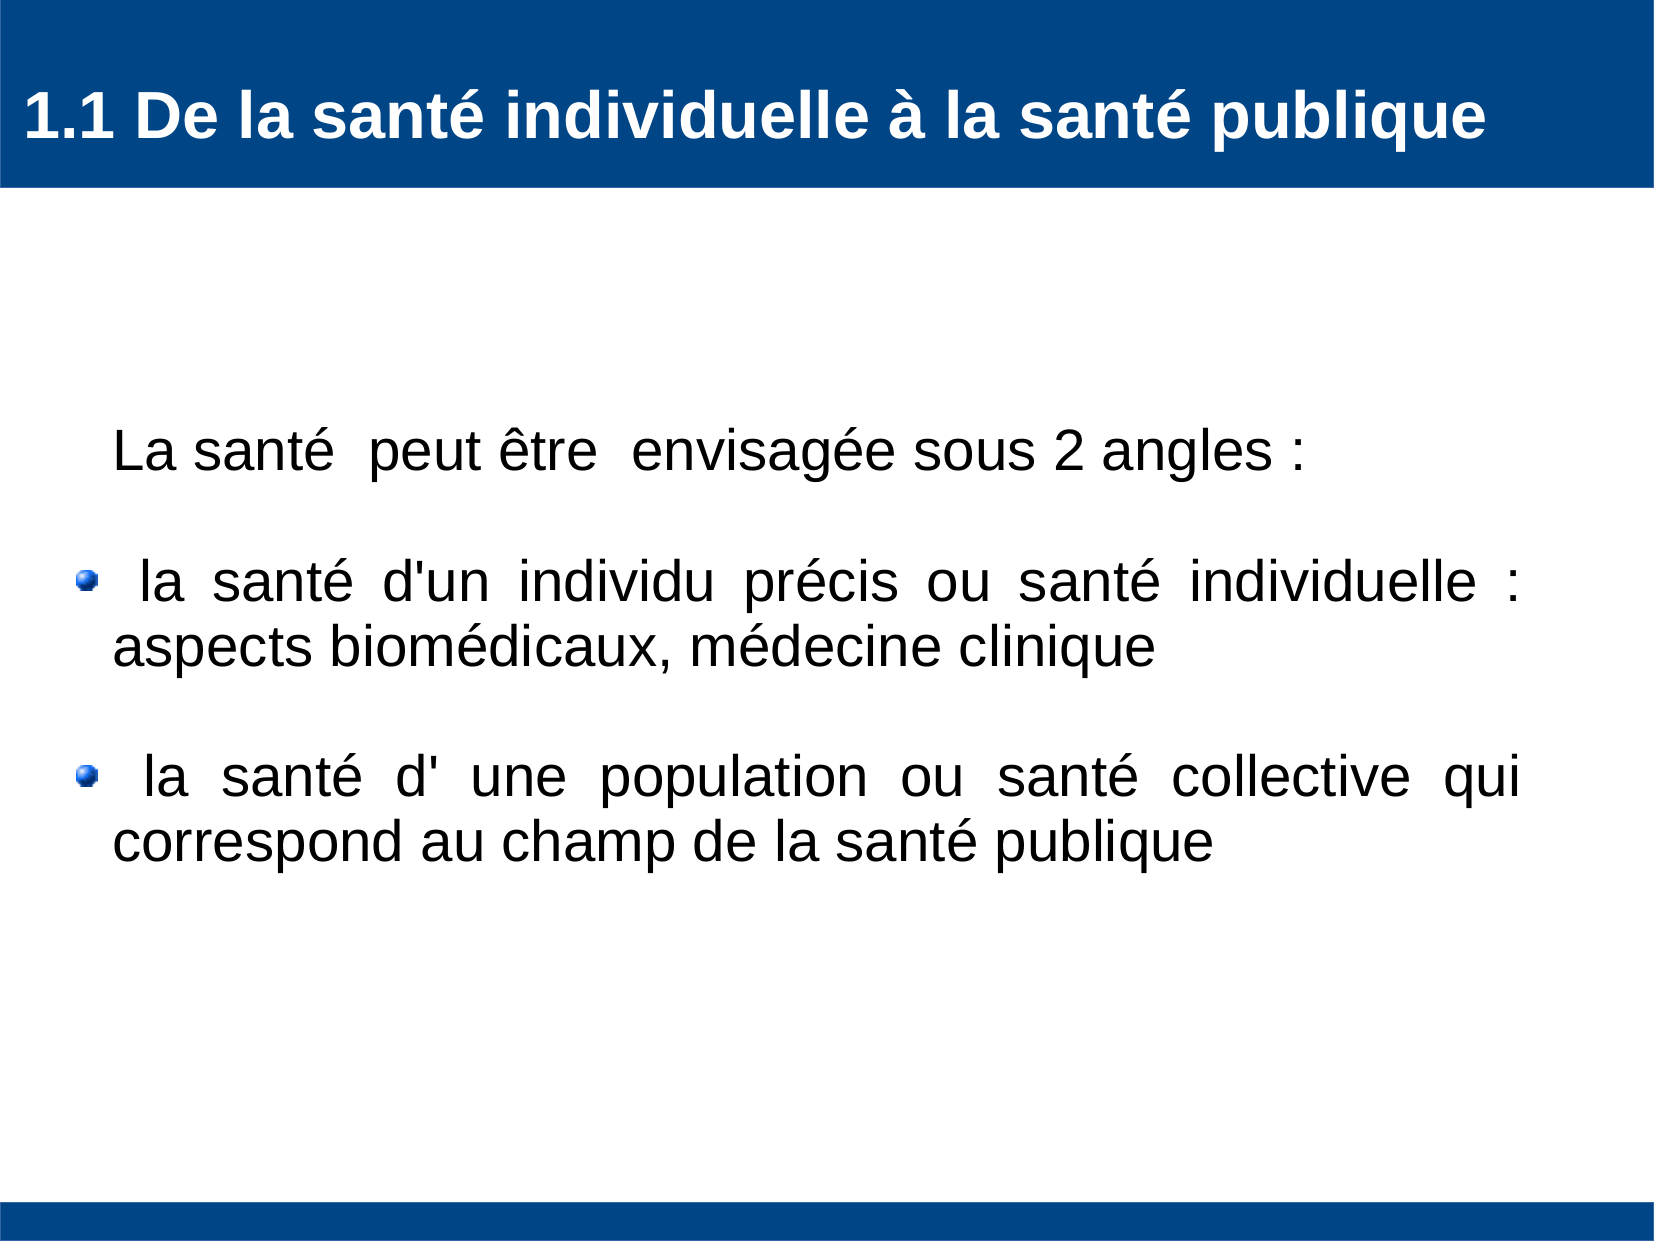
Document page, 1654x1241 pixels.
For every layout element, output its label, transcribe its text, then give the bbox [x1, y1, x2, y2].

text_box La santé peut être envisagée sous 2 angles : la santé d'un individu précis ou santé individuelle : aspects biomédicaux, médecine clinique la santé d' une population ou santé collective qui correspond au champ de la santé publique [76, 318, 1524, 1138]
title 1.1 De la santé individuelle à la santé publique [23, 6, 1630, 225]
